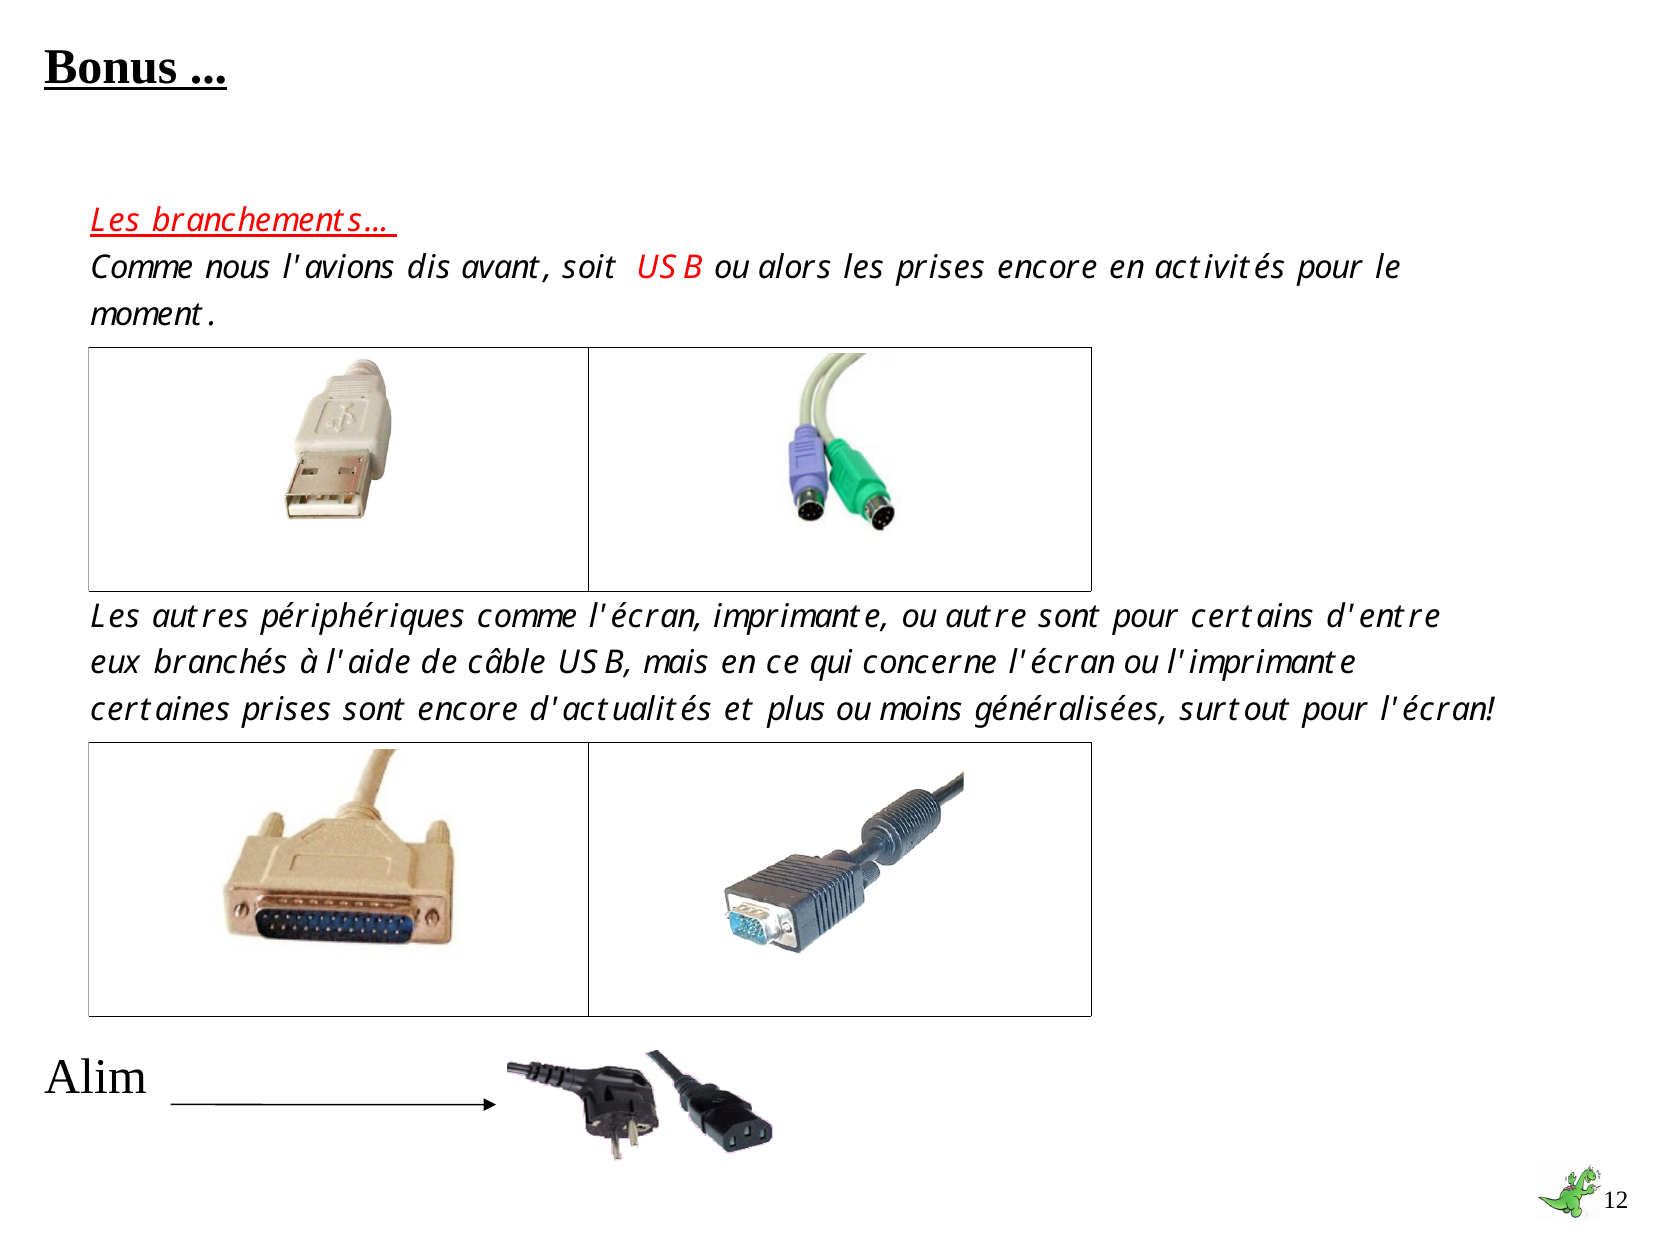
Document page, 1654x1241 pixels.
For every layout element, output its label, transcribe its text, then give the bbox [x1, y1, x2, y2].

picture [500, 992, 780, 1220]
chart [88, 196, 1534, 1034]
text_box 12 [1603, 1186, 1632, 1214]
text_box Alim [55, 1064, 66, 1079]
picture [1537, 1163, 1601, 1220]
text_box Alim [29, 1062, 500, 1135]
text_box Bonus ... [29, 53, 827, 125]
